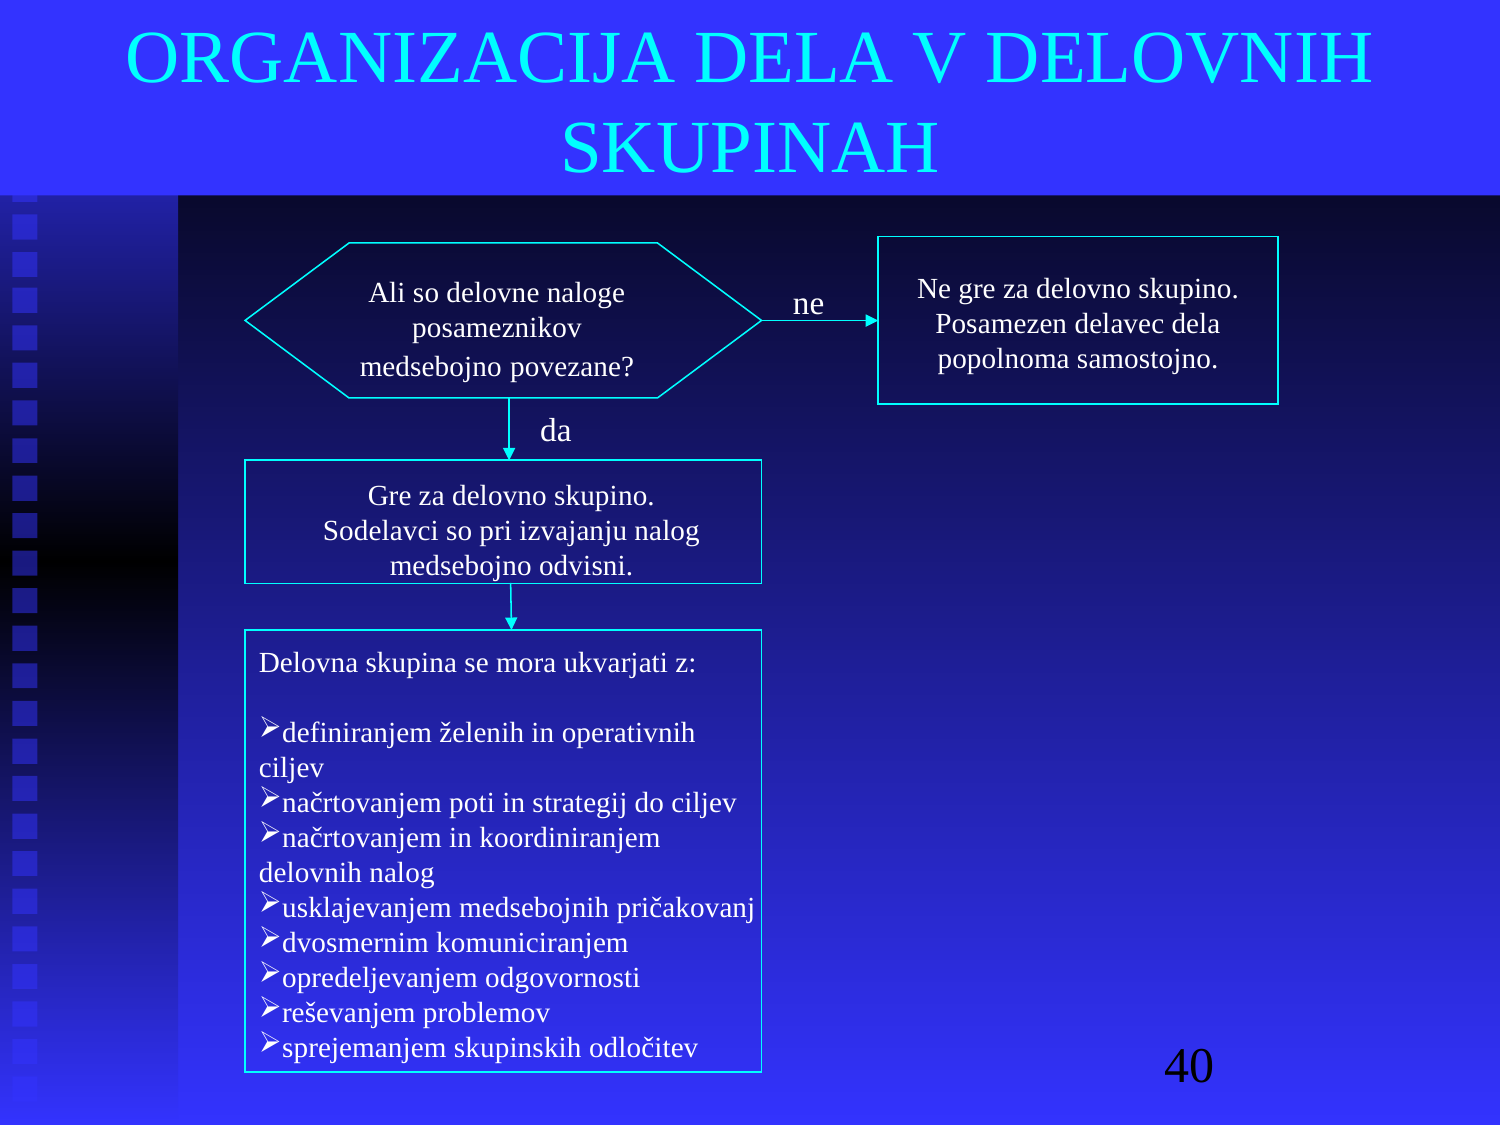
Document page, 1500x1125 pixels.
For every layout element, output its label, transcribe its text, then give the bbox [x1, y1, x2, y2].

text_box ORGANIZACIJA DELA V DELOVNIH SKUPINAH [0, 0, 1500, 196]
text_box da [525, 400, 609, 447]
text_box Gre za delovno skupino. Sodelavci so pri izvajanju nalog medsebojno odvisni. [295, 468, 729, 574]
text_box Ne gre za delovno skupino. Posamezen delavec dela popolnoma samostojno. [902, 261, 1255, 381]
text_box Ali so delovne naloge posameznikov medsebojno povezane? [332, 265, 662, 374]
text_box ne [778, 273, 845, 320]
text_box Delovna skupina se mora ukvarjati z: definiranjem želenih in operativnih ciljev načrtovanjem poti in strategij do ciljev načrtovanjem in koordiniranjem delovnih nalog usklajevanjem medsebojnih pričakovanj dvosmernim komuniciranjem opredeljevanjem odgovornosti reševanjem problemov sprejemanjem skupinskih odločitev [244, 635, 772, 1016]
